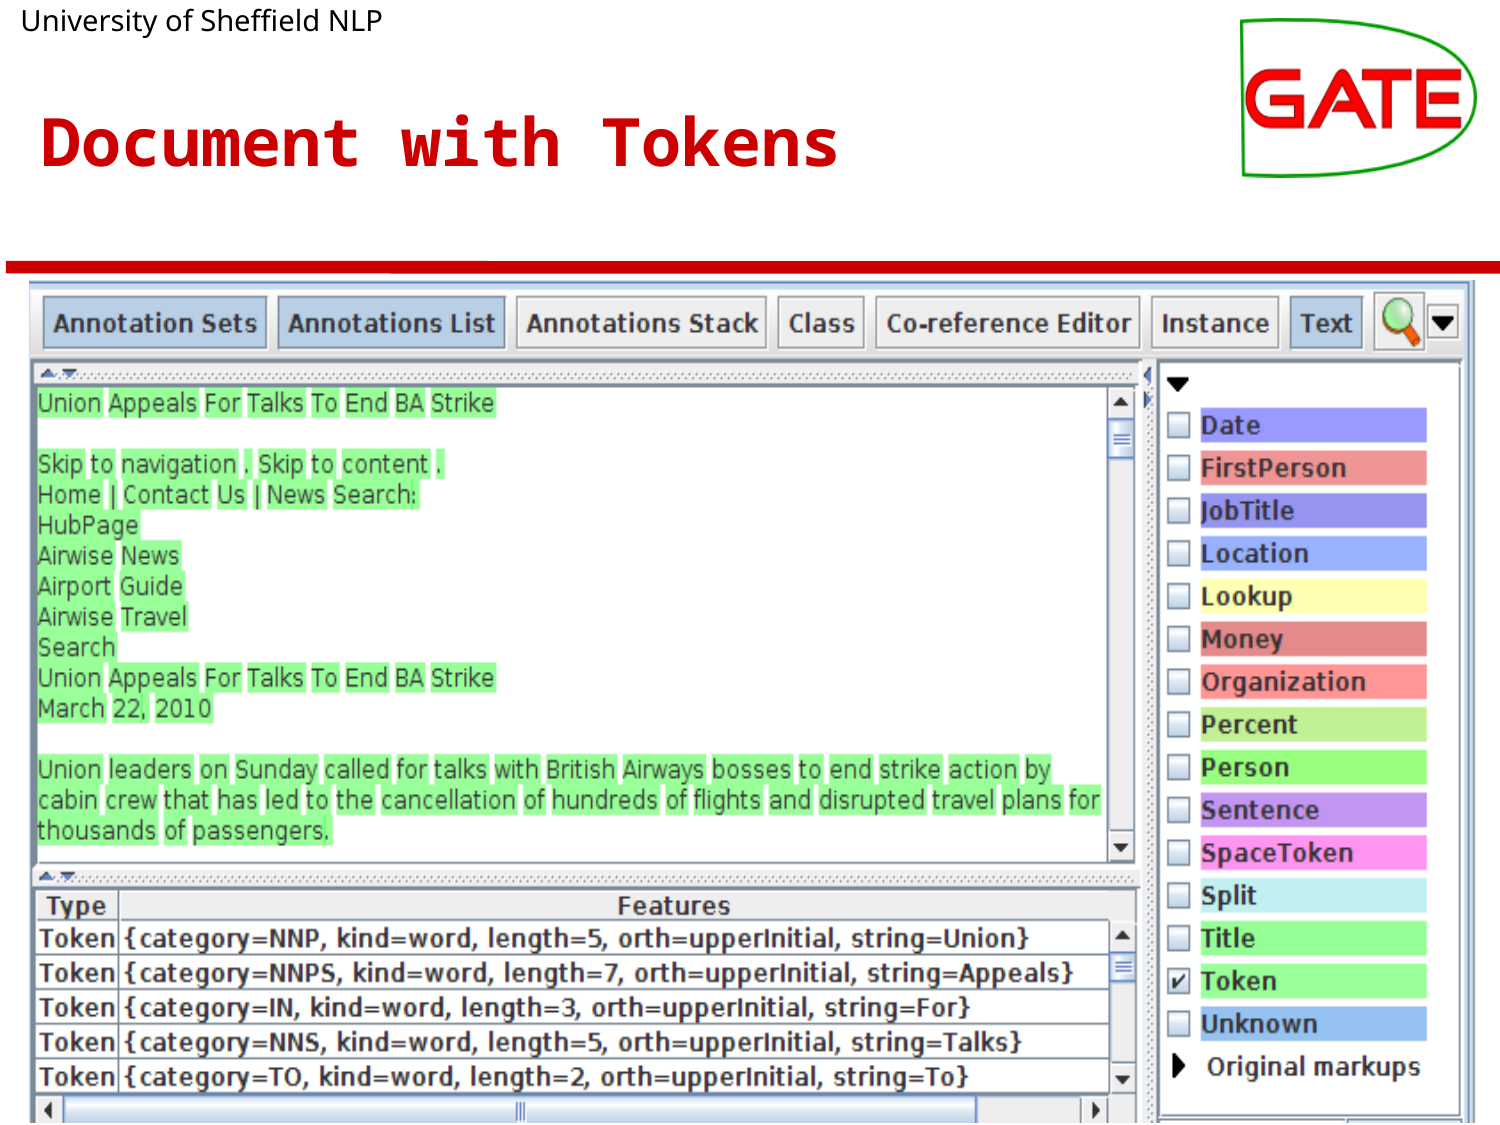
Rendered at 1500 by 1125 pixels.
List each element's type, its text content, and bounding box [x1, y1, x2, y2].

picture [29, 280, 1477, 1123]
picture [1240, 18, 1477, 178]
title Document with Tokens [41, 38, 1383, 247]
